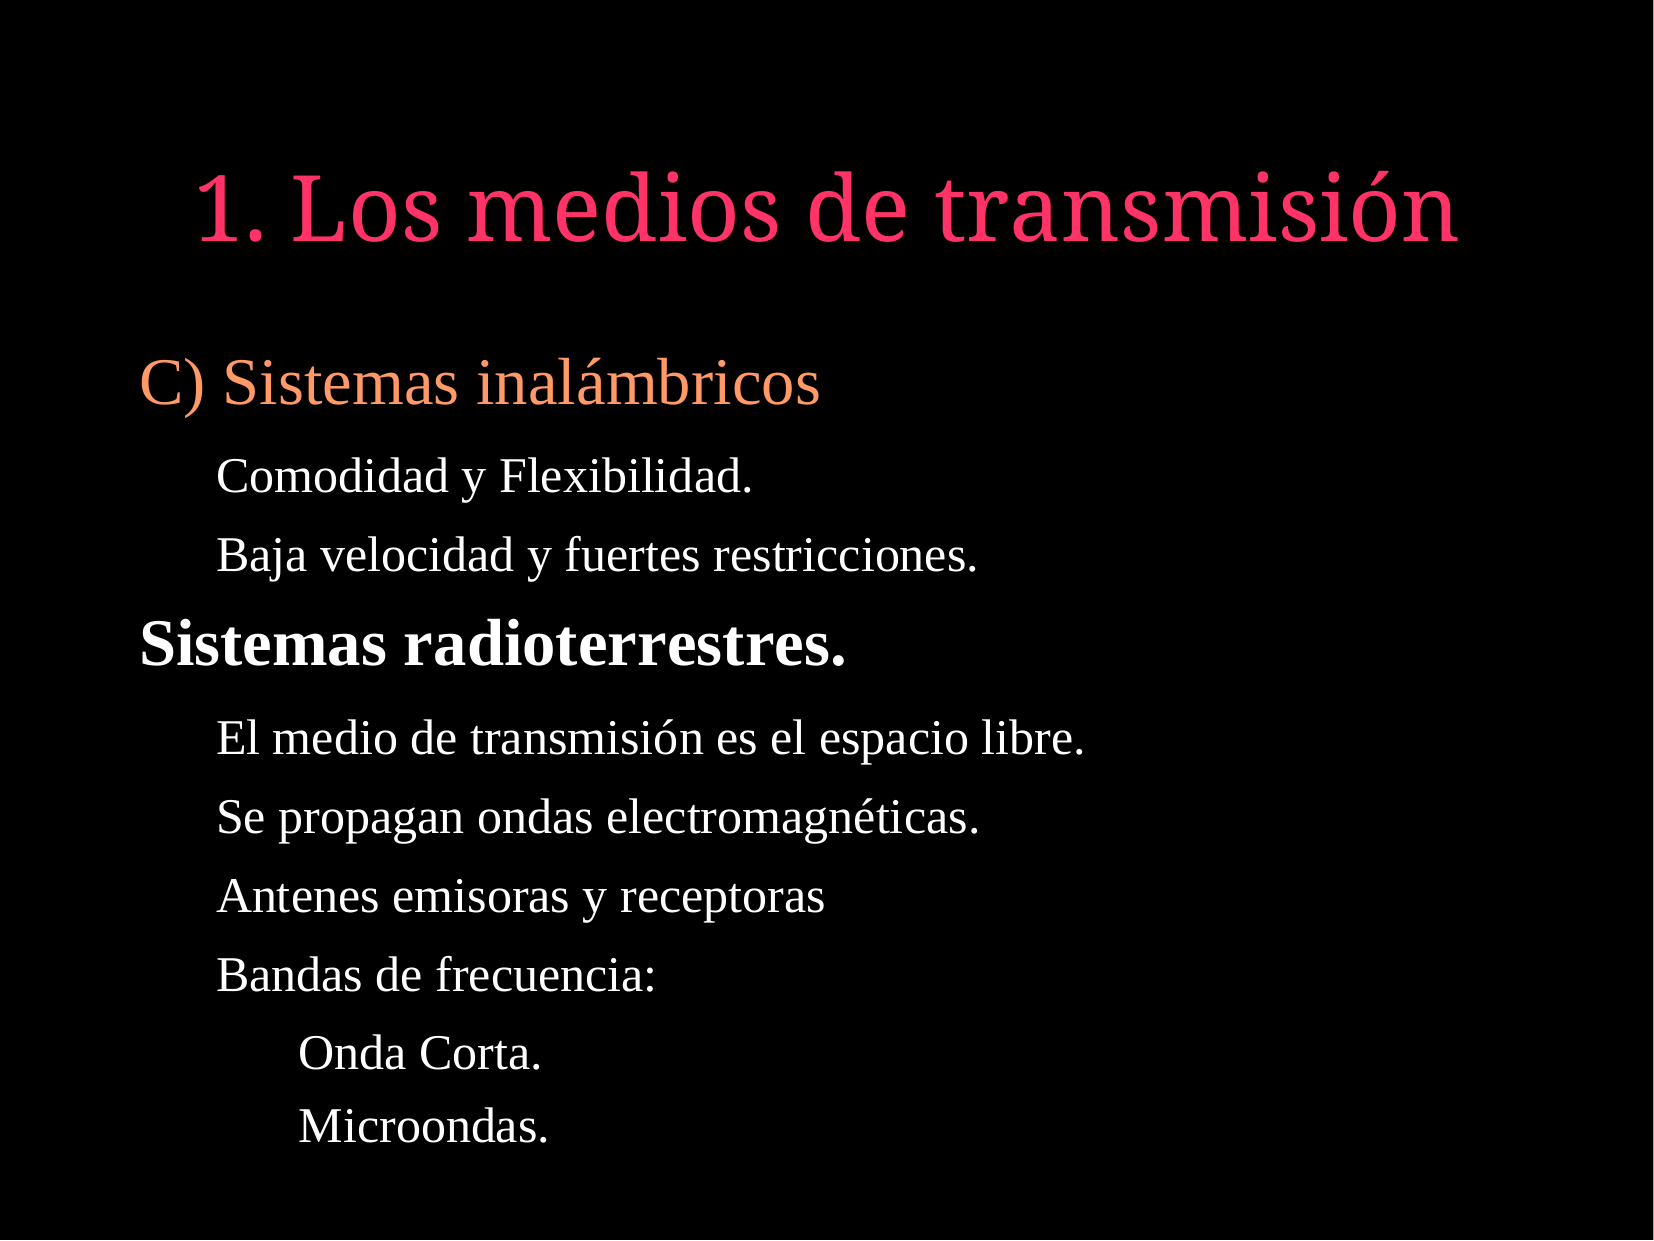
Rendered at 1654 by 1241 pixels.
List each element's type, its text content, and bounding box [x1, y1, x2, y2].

title 1. Los medios de transmisión [121, 102, 1534, 311]
list C) Sistemas inalámbricos Comodidad y Flexibilidad. Baja velocidad y fuertes restricciones. Sistemas radioterrestres. El medio de transmisión es el espacio libre. Se propagan ondas electromagnéticas. Antenes emisoras y receptoras Bandas de frecuencia: Onda Corta. Microondas. [121, 344, 1534, 1162]
